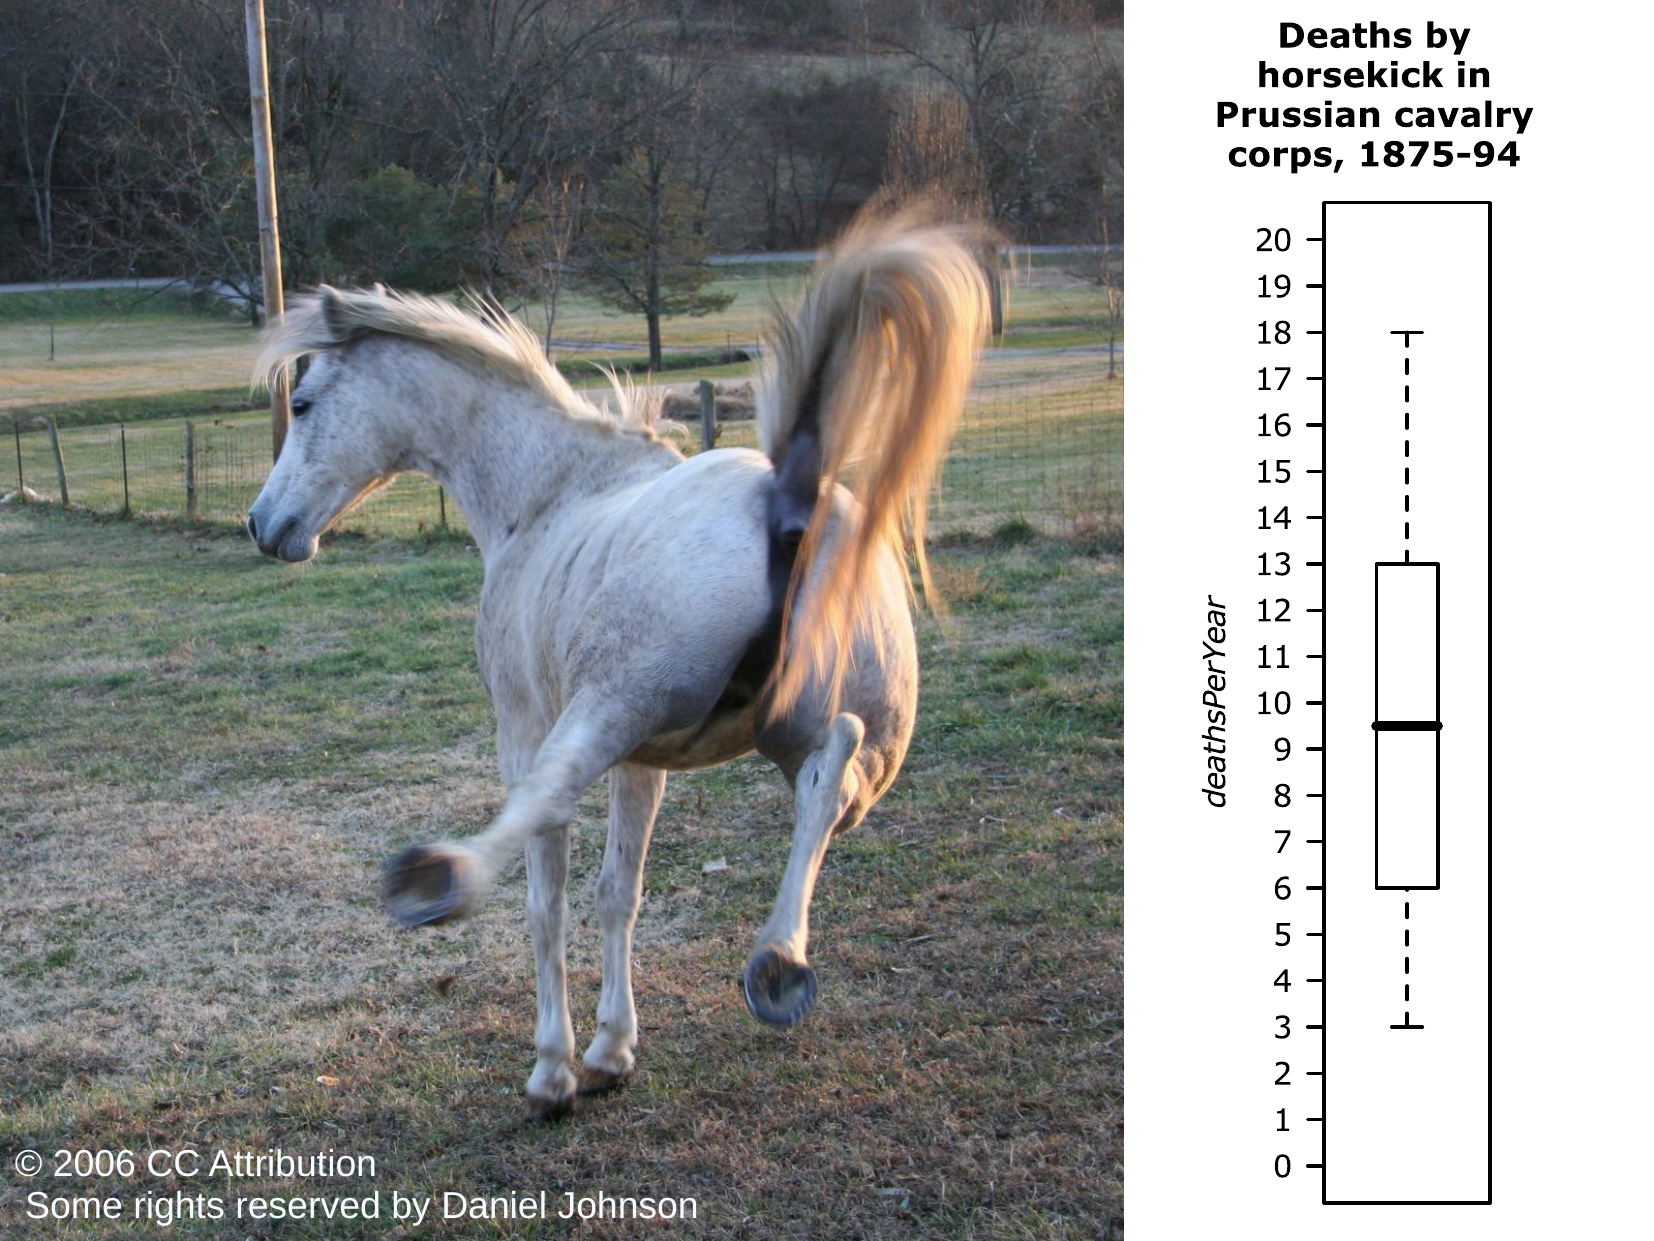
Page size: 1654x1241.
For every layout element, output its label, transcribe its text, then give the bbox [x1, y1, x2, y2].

picture [1188, 0, 1561, 1241]
picture [0, 0, 1124, 1241]
text_box © 2006 CC Attribution Some rights reserved by Daniel Johnson [0, 1135, 714, 1235]
